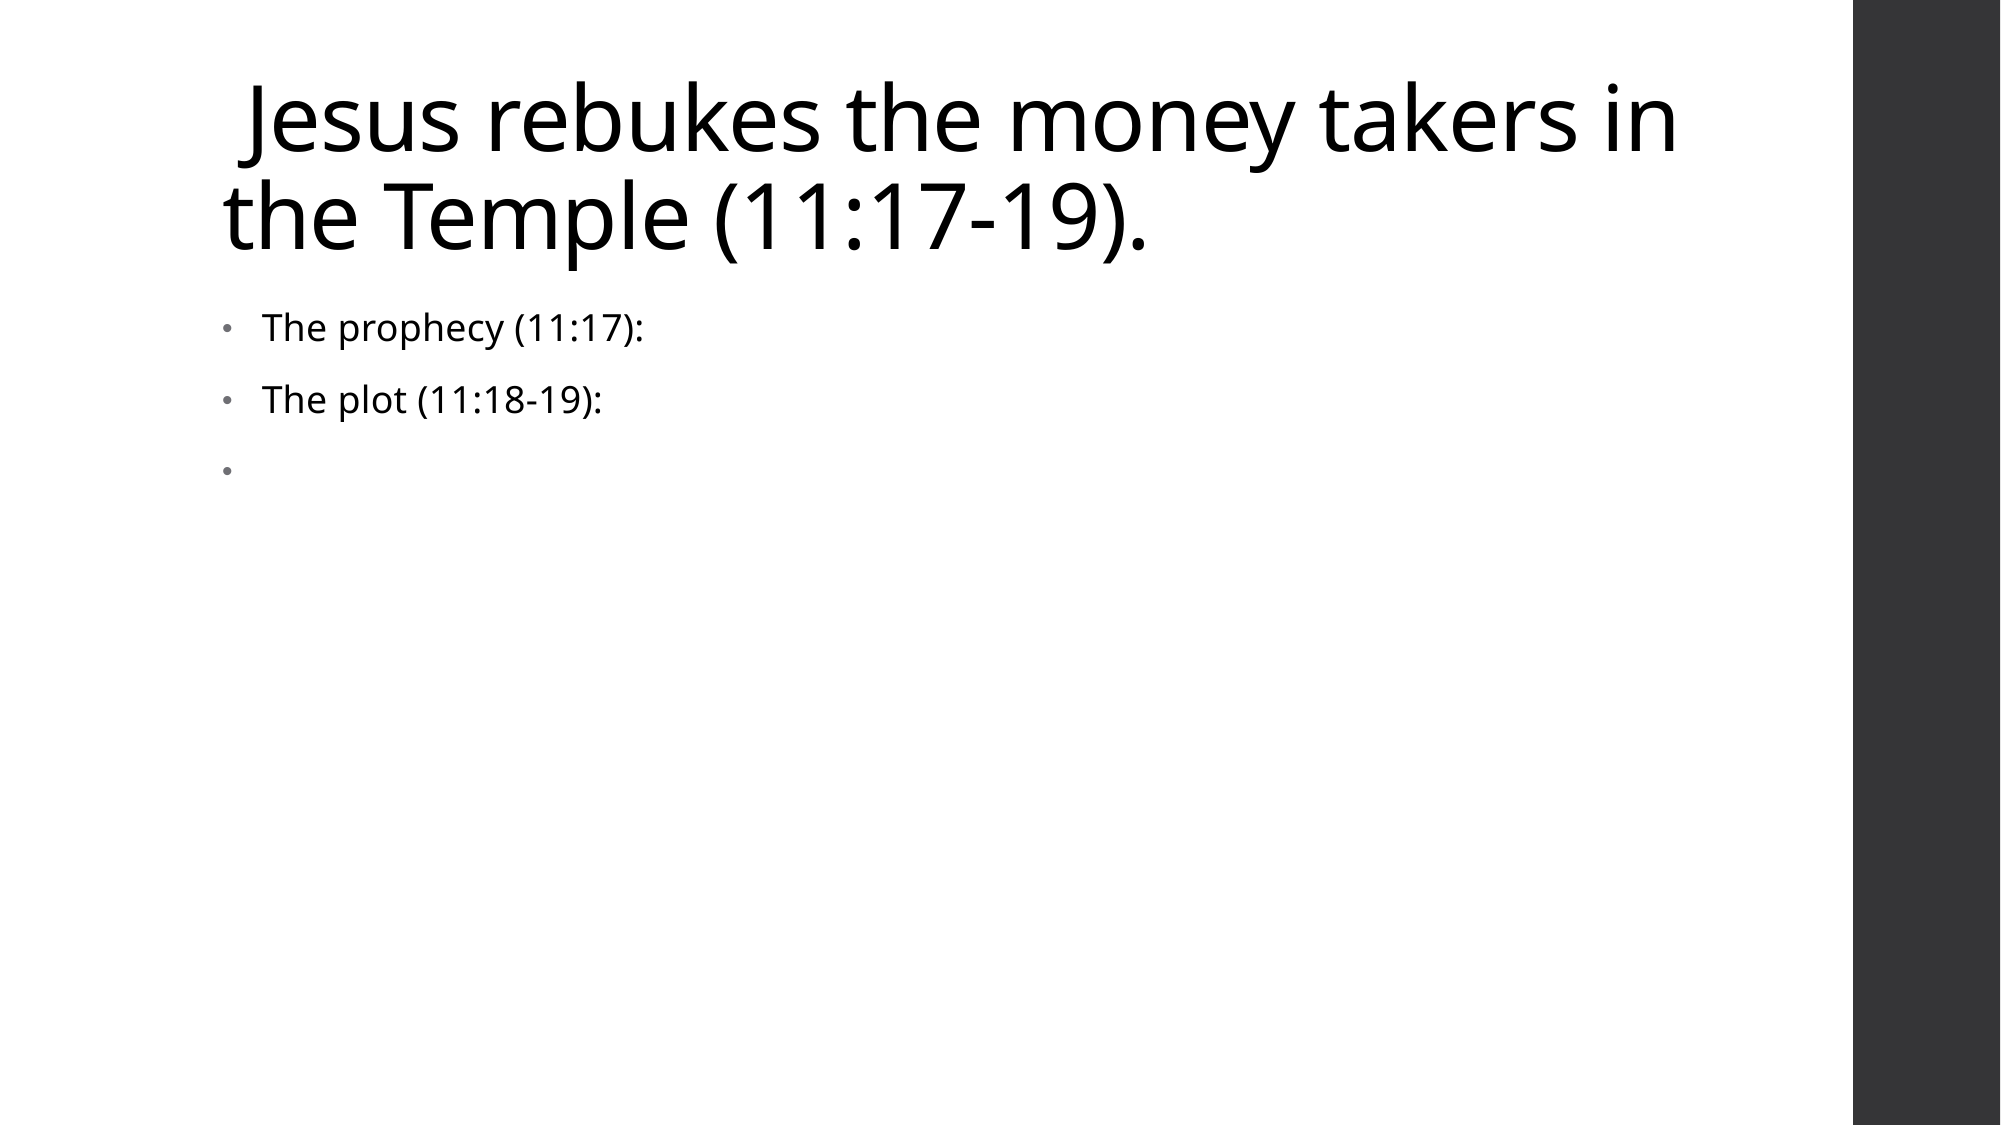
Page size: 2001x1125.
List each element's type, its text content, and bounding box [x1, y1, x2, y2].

title Jesus rebukes the money takers in the Temple (11:17-19). [206, 60, 1797, 278]
list The prophecy (11:17): The plot (11:18-19): [206, 299, 1617, 1014]
